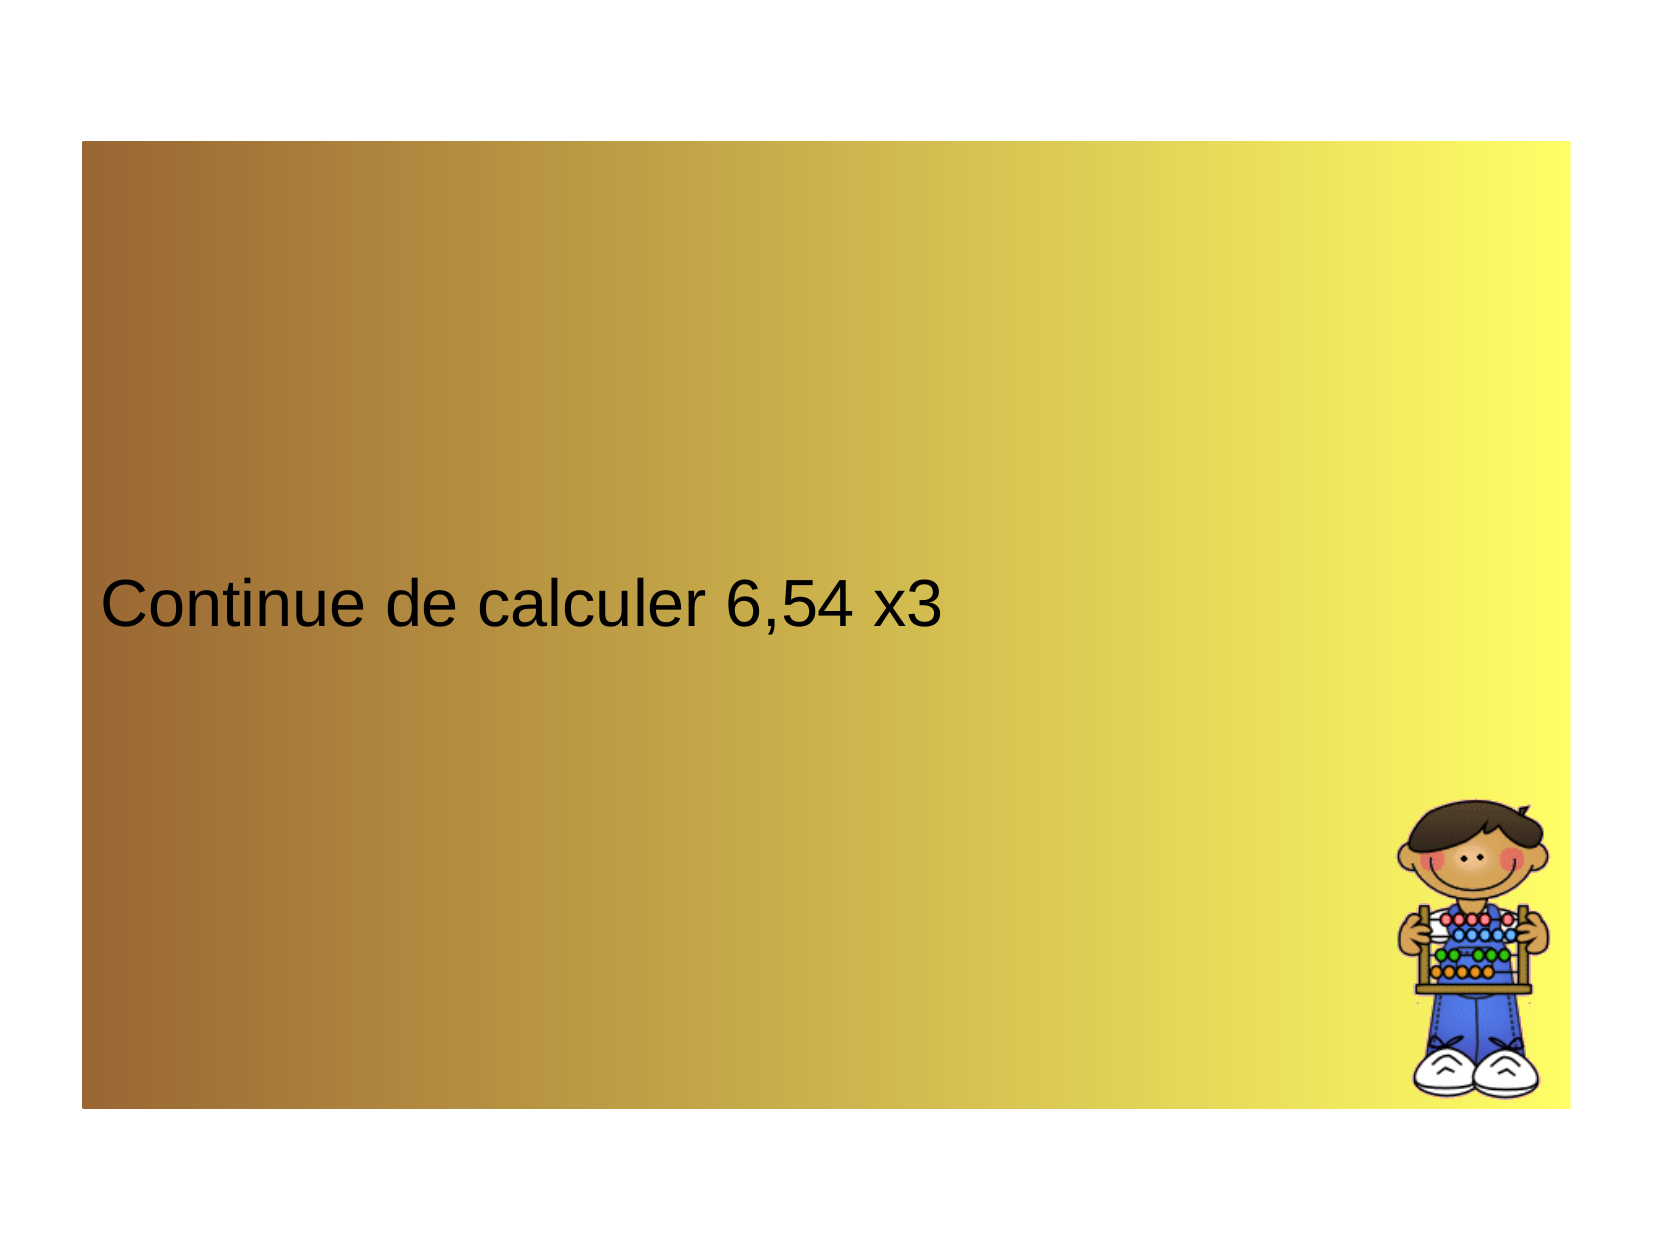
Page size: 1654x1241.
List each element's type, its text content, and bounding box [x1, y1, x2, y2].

picture [1393, 791, 1560, 1106]
list Continue de calculer 6,54 x3 [82, 141, 1571, 1109]
